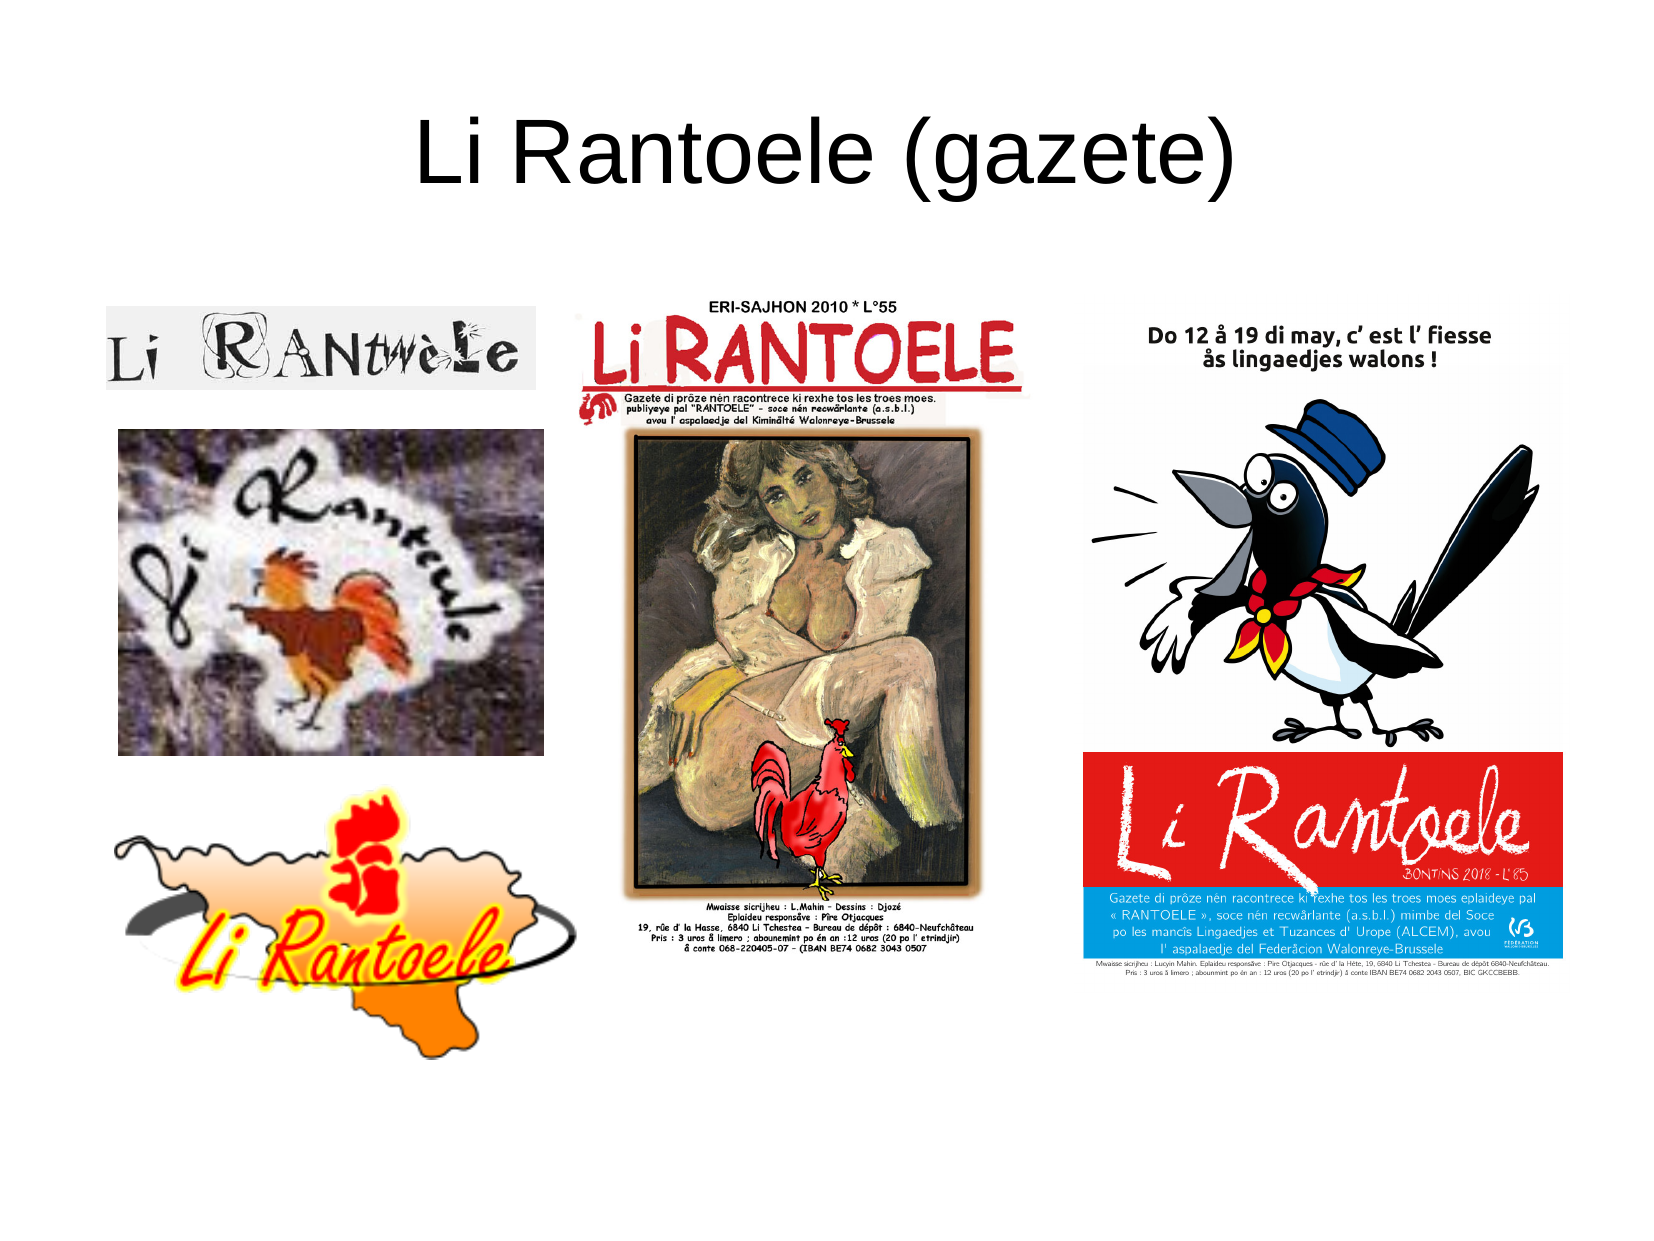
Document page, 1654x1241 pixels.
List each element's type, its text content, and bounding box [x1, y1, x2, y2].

picture [1074, 294, 1570, 993]
picture [114, 283, 1060, 1060]
title Li Rantoele (gazete) [82, 49, 1571, 256]
picture [106, 306, 536, 390]
